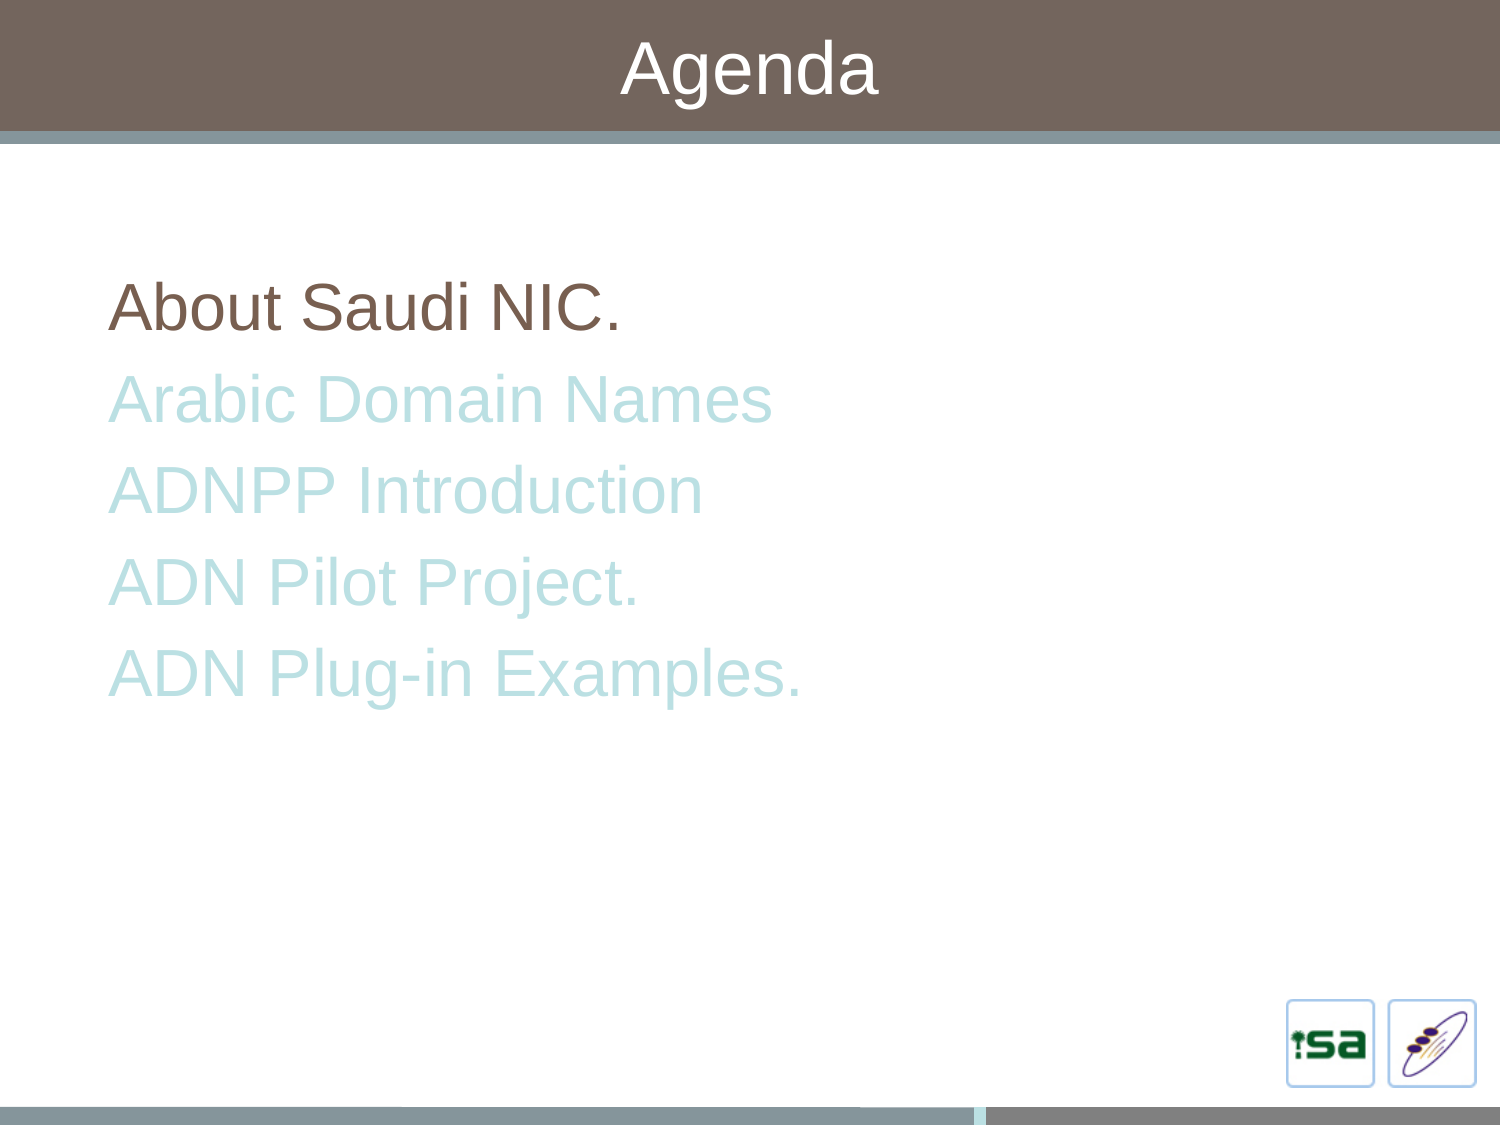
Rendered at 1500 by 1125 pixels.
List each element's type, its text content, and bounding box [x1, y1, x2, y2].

list About Saudi NIC. Arabic Domain Names ADNPP Introduction ADN Pilot Project. ADN Plug-in Examples. [75, 262, 1426, 1006]
picture [1286, 999, 1477, 1088]
text_box Agenda [0, 0, 1500, 131]
